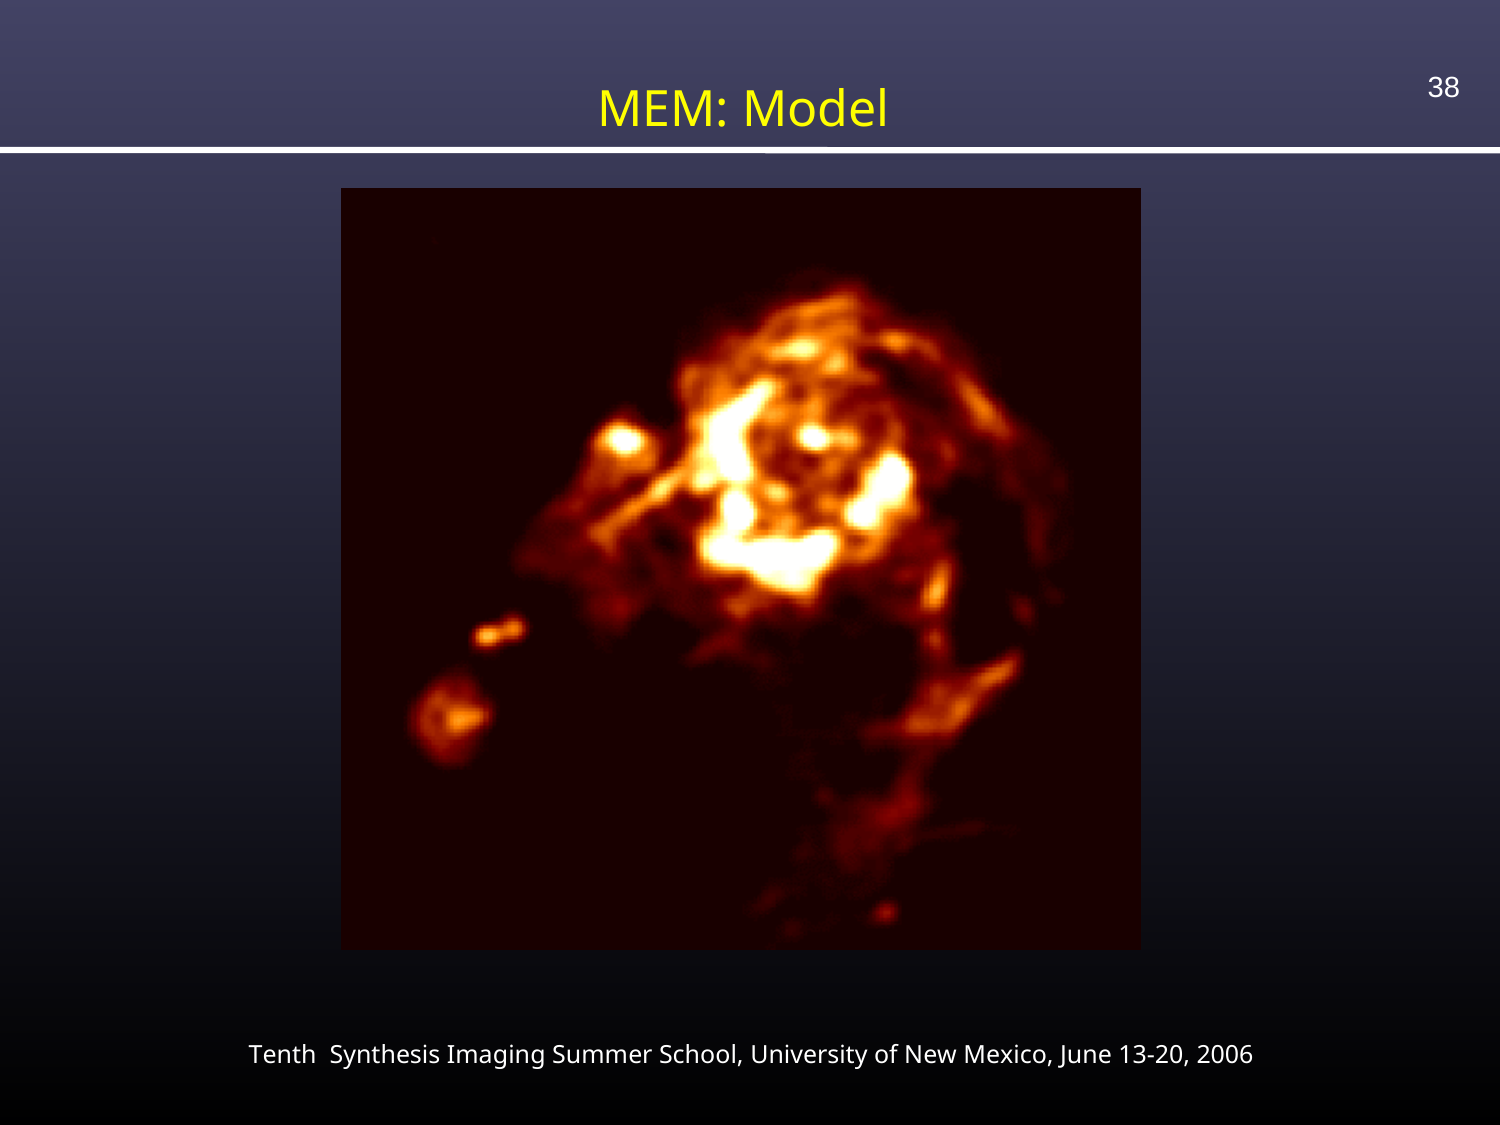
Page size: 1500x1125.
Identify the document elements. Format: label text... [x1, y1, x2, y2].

title MEM: Model [112, 62, 1375, 151]
picture [341, 188, 1141, 950]
